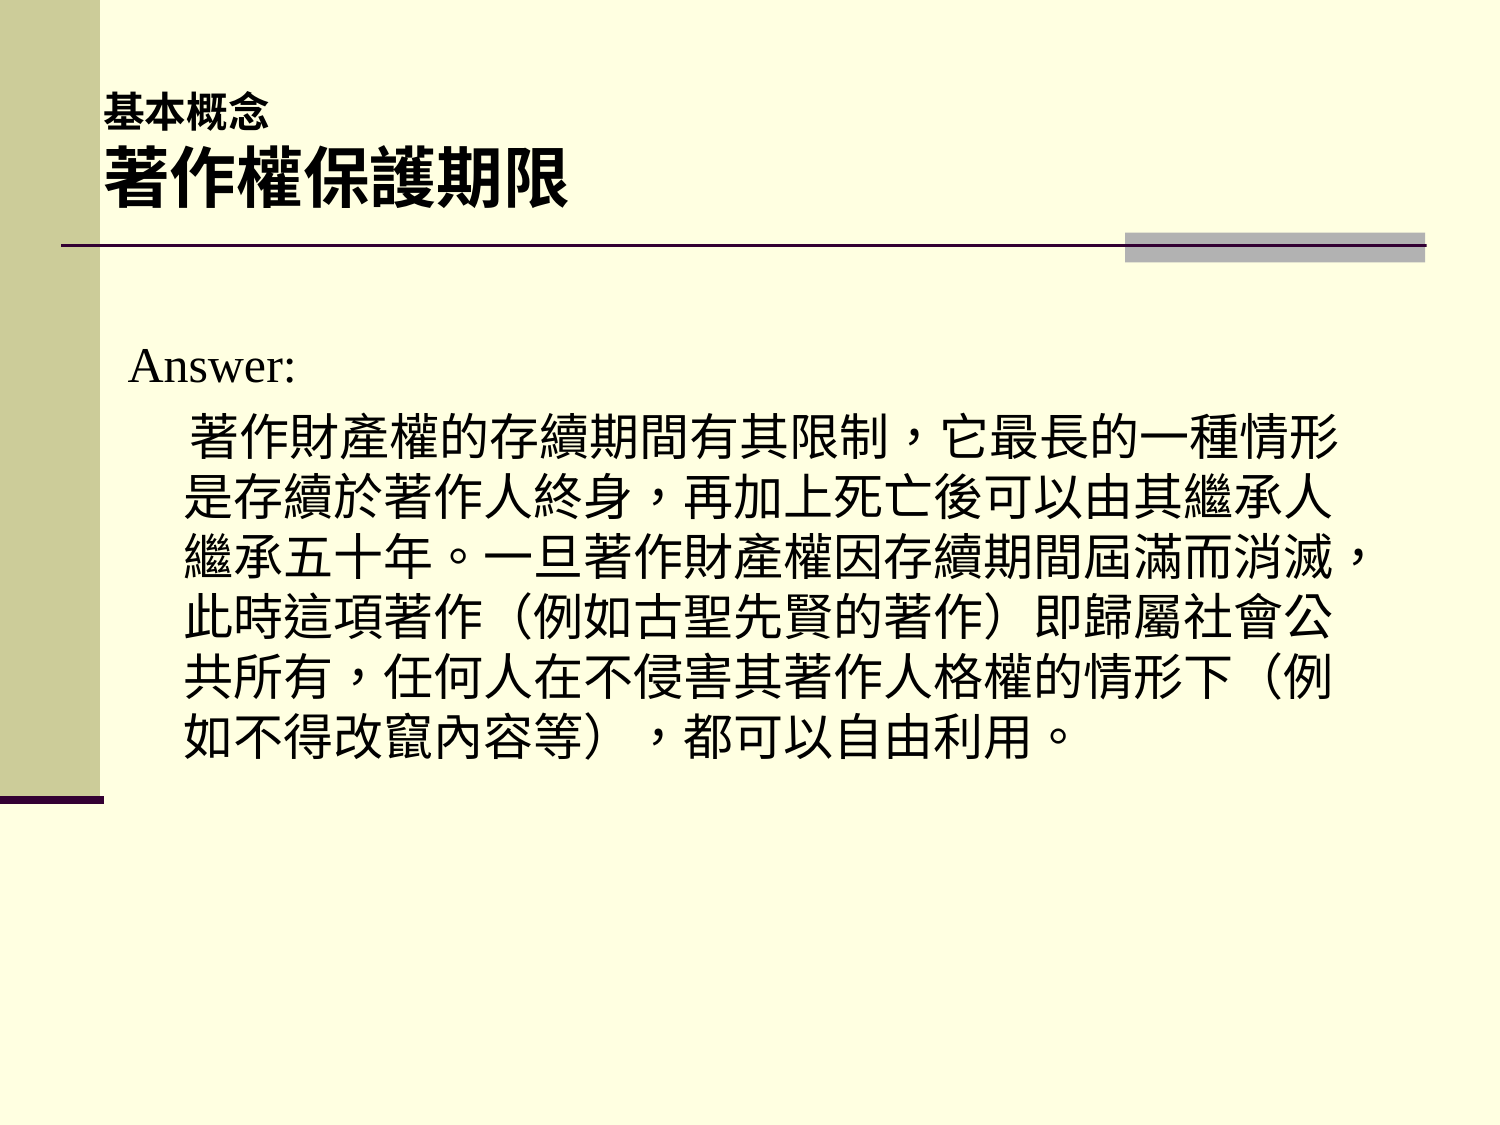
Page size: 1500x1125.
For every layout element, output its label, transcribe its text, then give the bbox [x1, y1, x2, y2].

list Answer: 著作財產權的存續期間有其限制，它最長的一種情形是存續於著作人終身，再加上死亡後可以由其繼承人繼承五十年。一旦著作財產權因存續期間屆滿而消滅，此時這項著作（例如古聖先賢的著作）即歸屬社會公共所有，任何人在不侵害其著作人格權的情形下（例如不得改竄內容等），都可以自由利用。 [112, 324, 1388, 1063]
text_box 基本概念 著作權保護期限 [88, 78, 1408, 224]
